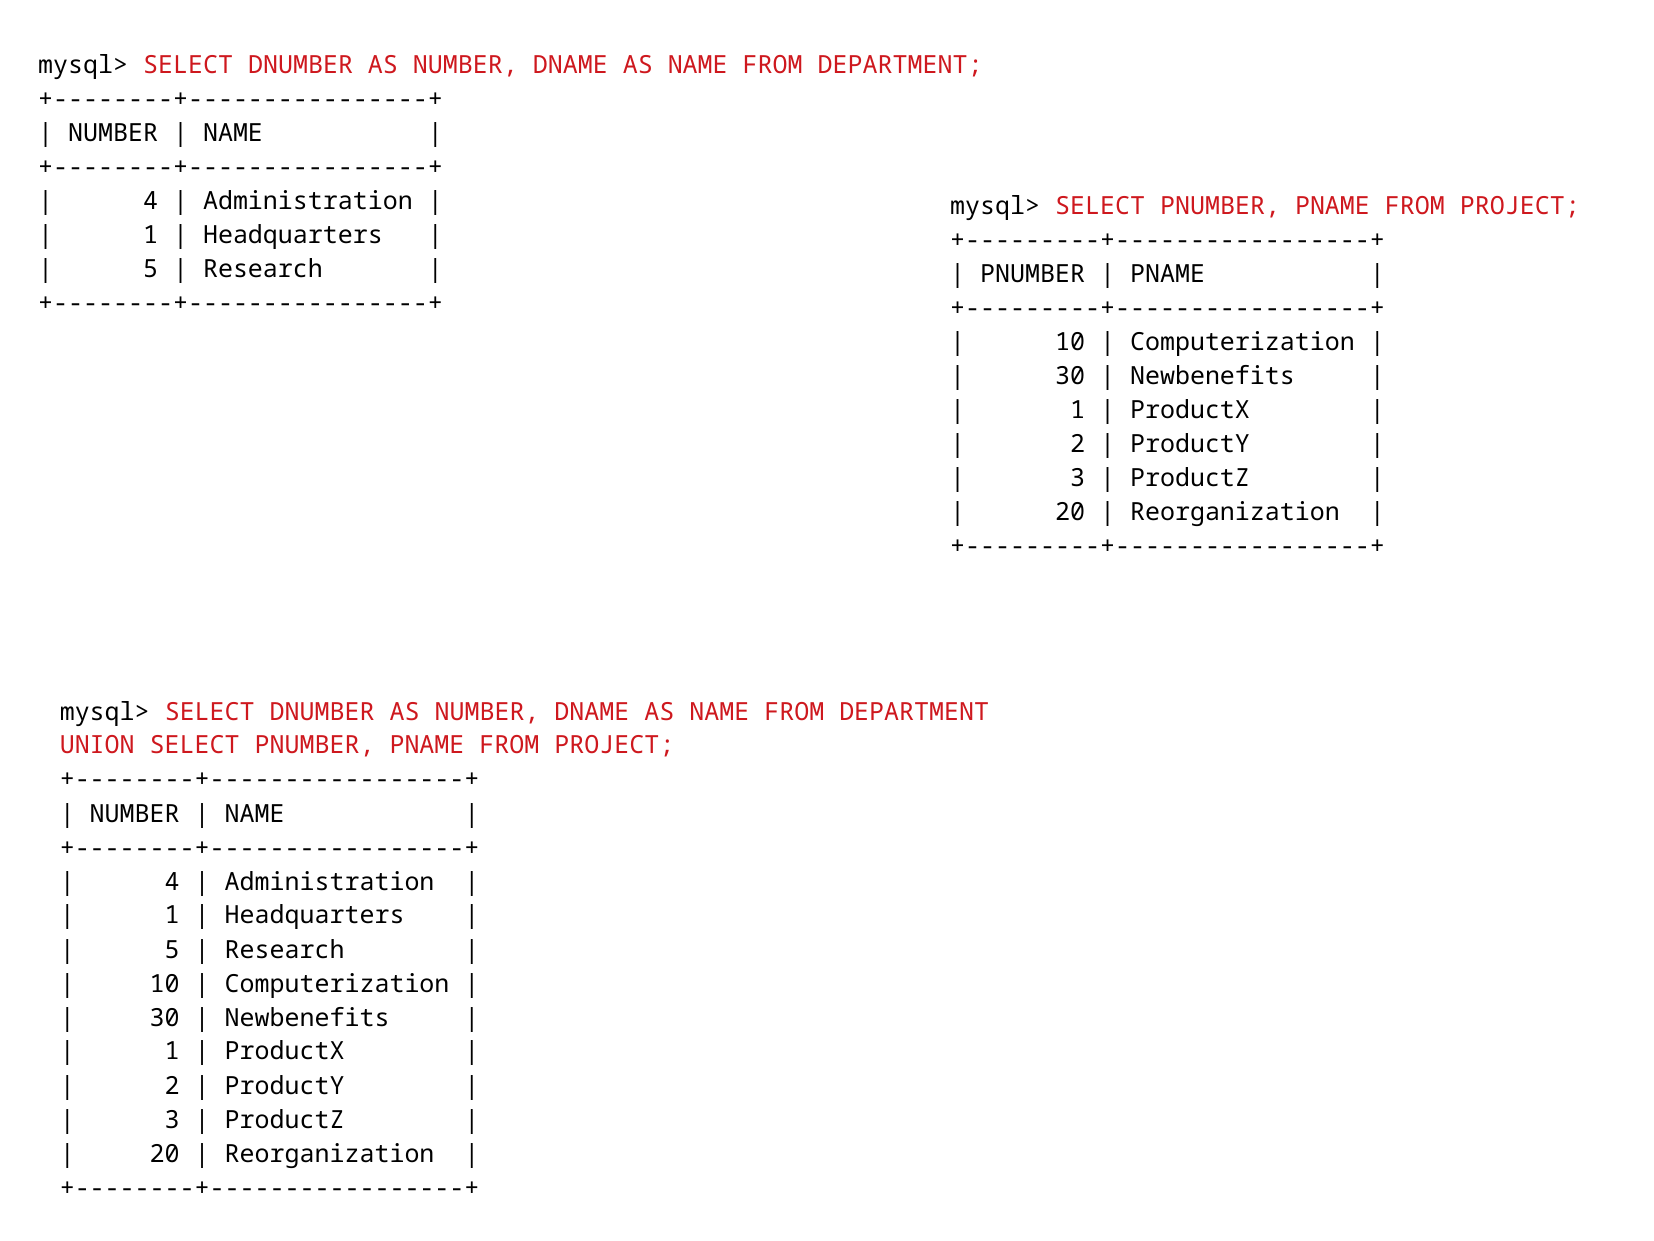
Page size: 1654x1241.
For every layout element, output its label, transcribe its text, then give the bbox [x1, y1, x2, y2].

text_box mysql> SELECT DNUMBER AS NUMBER, DNAME AS NAME FROM DEPARTMENT UNION SELECT PNUMBER, PNAME FROM PROJECT; +--------+-----------------+ | NUMBER | NAME | +--------+-----------------+ | 4 | Administration | | 1 | Headquarters | | 5 | Research | | 10 | Computerization | | 30 | Newbenefits | | 1 | ProductX | | 2 | ProductY | | 3 | ProductZ | | 20 | Reorganization | +--------+-----------------+ [45, 685, 1031, 1141]
text_box mysql> SELECT DNUMBER AS NUMBER, DNAME AS NAME FROM DEPARTMENT; +--------+----------------+ | NUMBER | NAME | +--------+----------------+ | 4 | Administration | | 1 | Headquarters | | 5 | Research | +--------+----------------+ [23, 39, 1021, 391]
text_box mysql> SELECT PNUMBER, PNAME FROM PROJECT; +---------+-----------------+ | PNUMBER | PNAME | +---------+-----------------+ | 10 | Computerization | | 30 | Newbenefits | | 1 | ProductX | | 2 | ProductY | | 3 | ProductZ | | 20 | Reorganization | +---------+-----------------+ [935, 180, 1636, 541]
